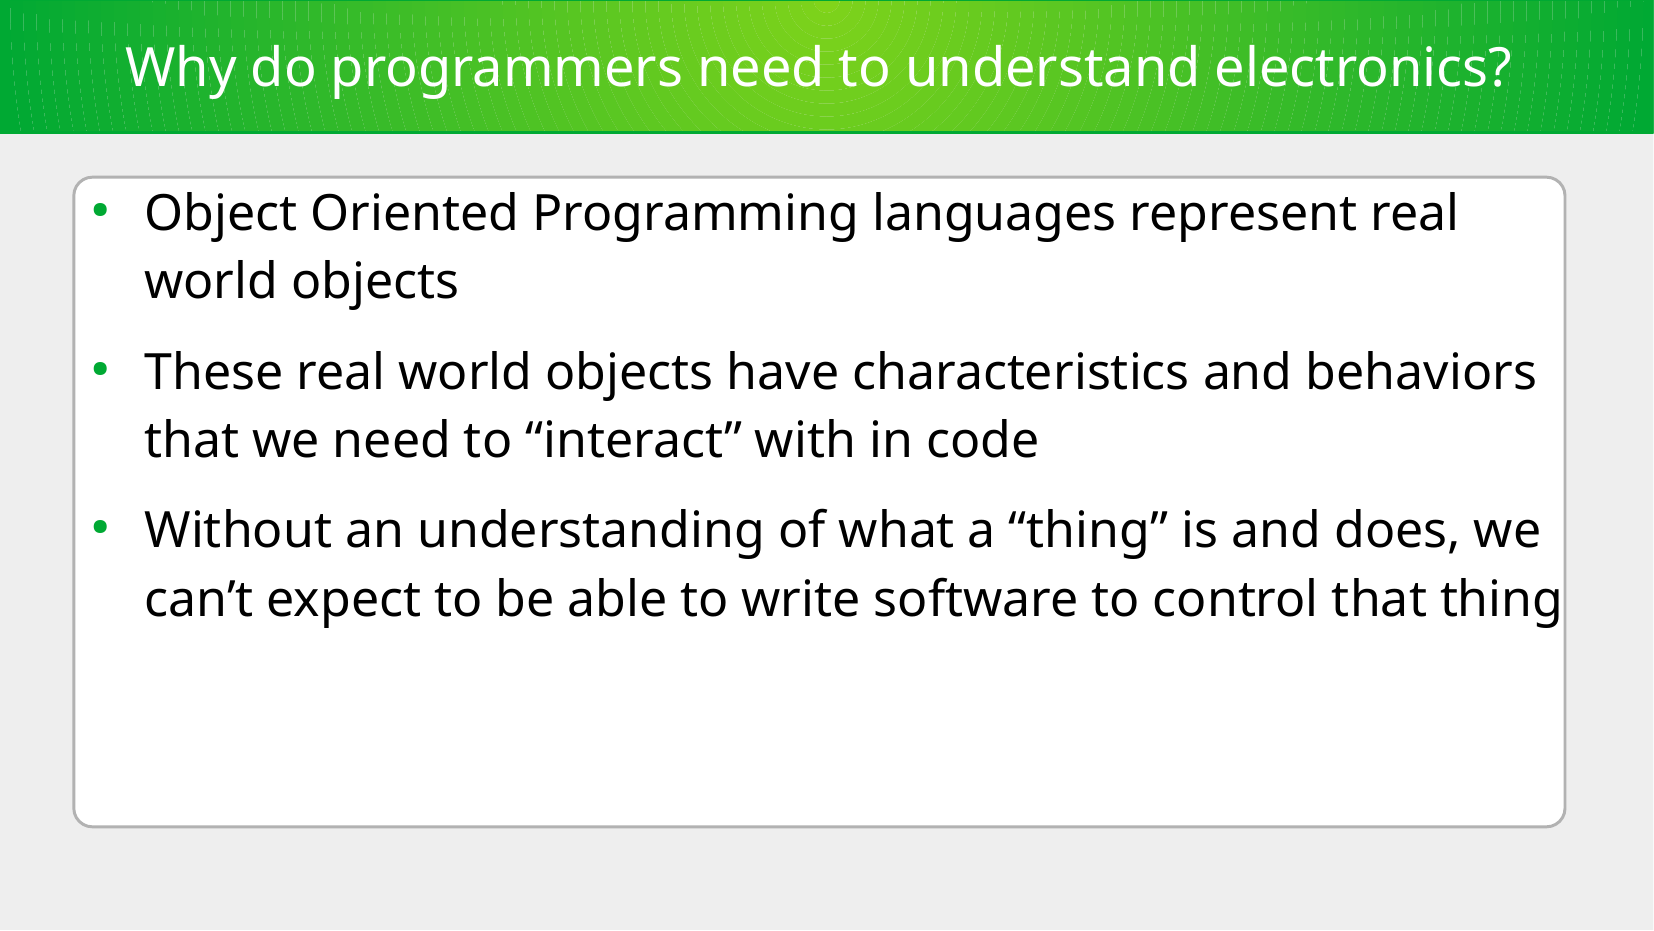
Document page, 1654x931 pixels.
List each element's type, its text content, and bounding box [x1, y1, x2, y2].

title Why do programmers need to understand electronics? [73, 13, 1565, 117]
list Object Oriented Programming languages represent real world objects These real world objects have characteristics and behaviors that we need to “interact” with in code Without an understanding of what a “thing” is and does, we can’t expect to be able to write software to control that thing [73, 177, 1576, 827]
